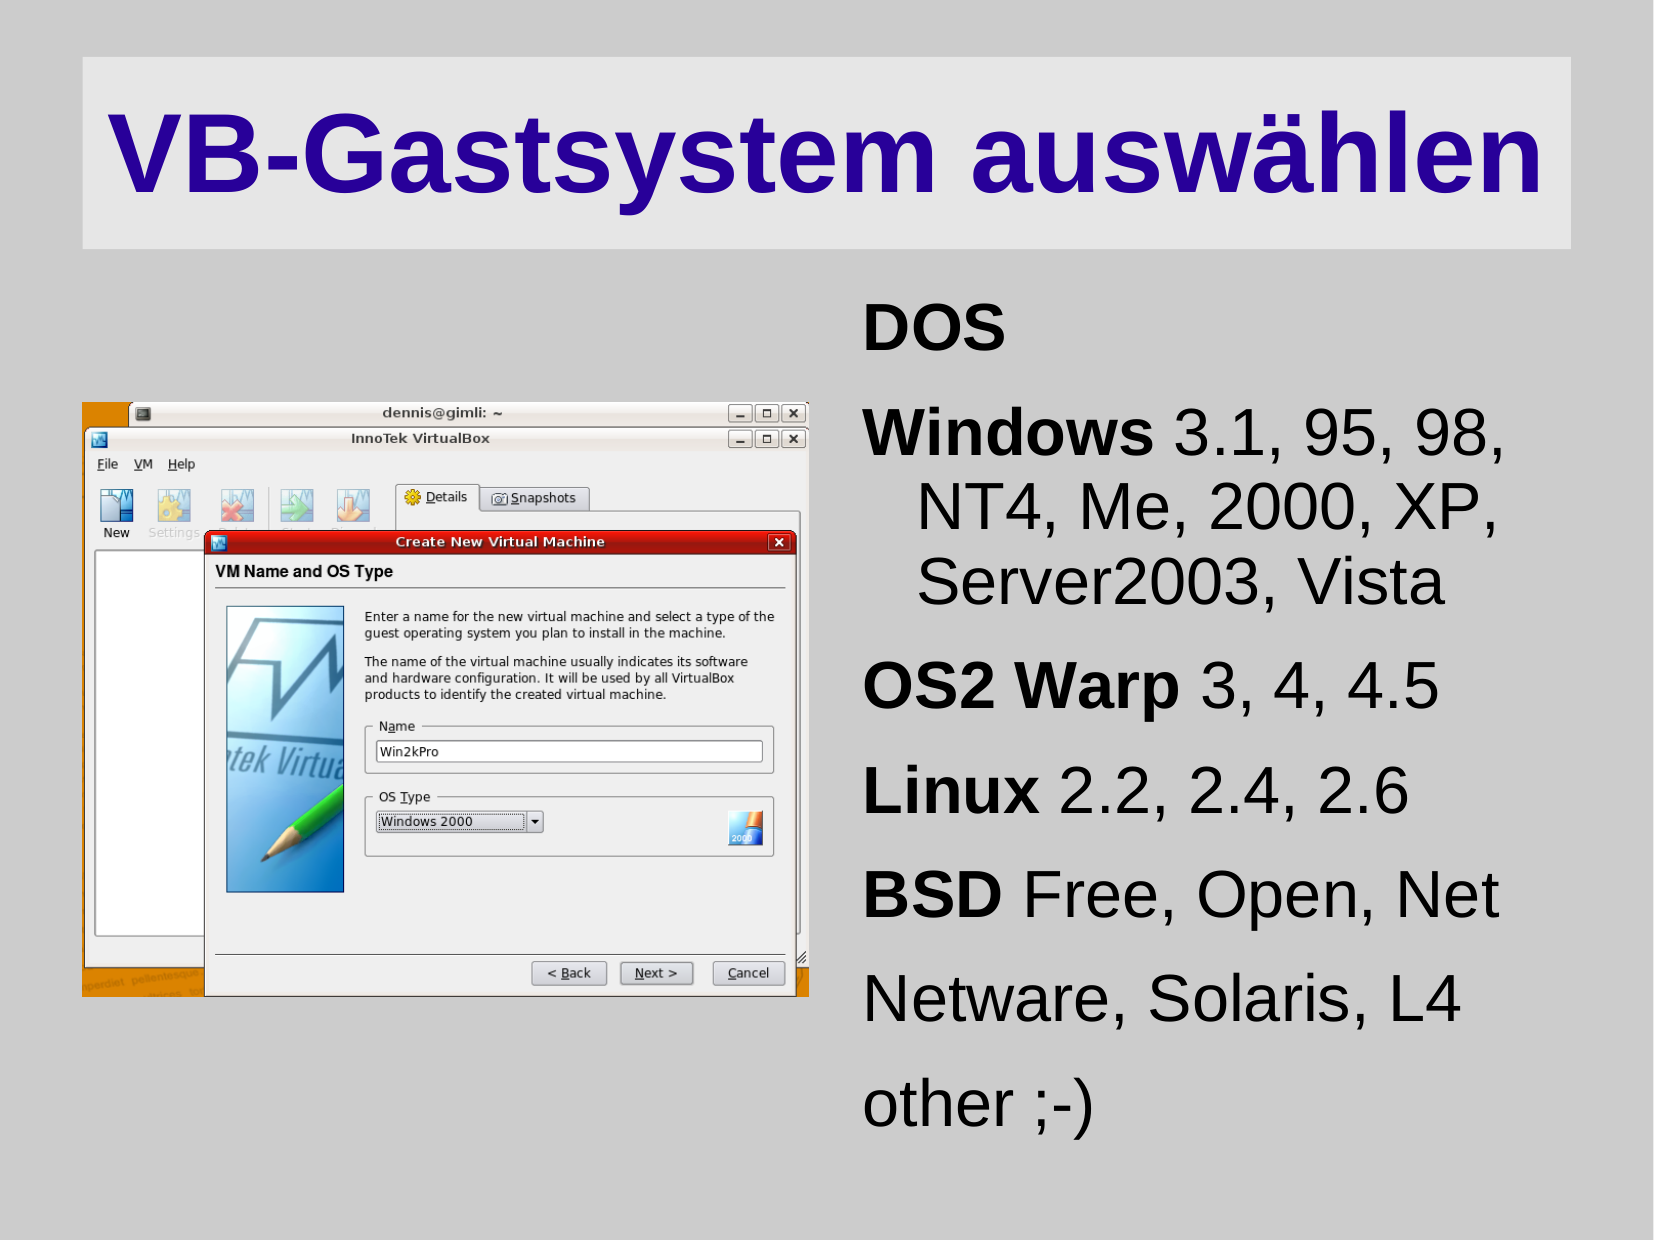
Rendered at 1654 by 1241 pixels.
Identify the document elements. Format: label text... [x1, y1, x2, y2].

list DOS Windows 3.1, 95, 98, NT4, Me, 2000, XP, Server2003, Vista OS2 Warp 3, 4, 4.5 Linux 2.2, 2.4, 2.6 BSD Free, Open, Net Netware, Solaris, L4 other ;-) [845, 290, 1572, 1230]
title VB-Gastsystem auswählen [82, 56, 1571, 250]
picture [82, 402, 809, 997]
